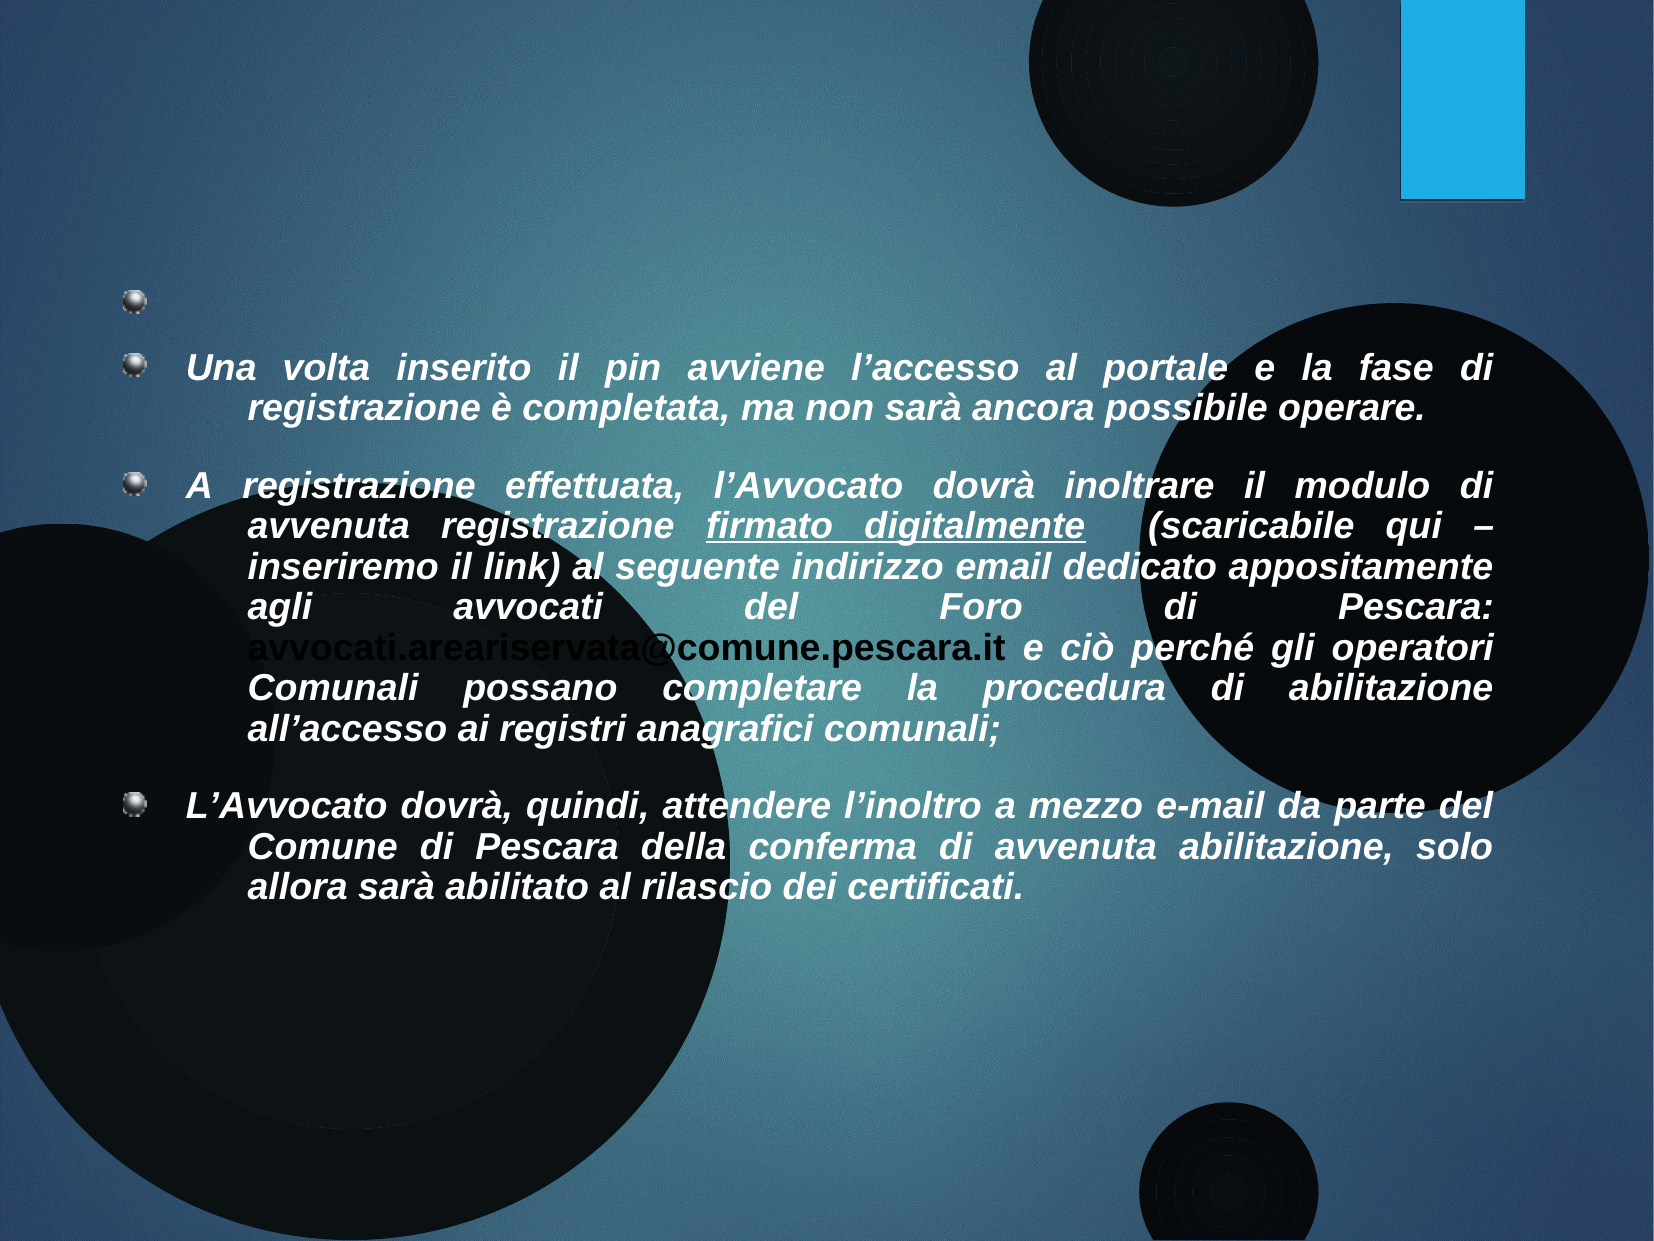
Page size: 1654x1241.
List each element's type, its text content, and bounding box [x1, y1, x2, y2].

text_box Una volta inserito il pin avviene l’accesso al portale e la fase di registrazione è completata, ma non sarà ancora possibile operare. A registrazione effettuata, l’Avvocato dovrà inoltrare il modulo di avvenuta registrazione firmato digitalmente (scaricabile qui – inseriremo il link) al seguente indirizzo email dedicato appositamente agli avvocati del Foro di Pescara: avvocati.areariservata@comune.pescara.it e ciò perché gli operatori Comunali possano completare la procedura di abilitazione all’accesso ai registri anagrafici comunali; L’Avvocato dovrà, quindi, attendere l’inoltro a mezzo e-mail da parte del Comune di Pescara della conferma di avvenuta abilitazione, solo allora sarà abilitato al rilascio dei certificati. [109, 272, 1510, 916]
